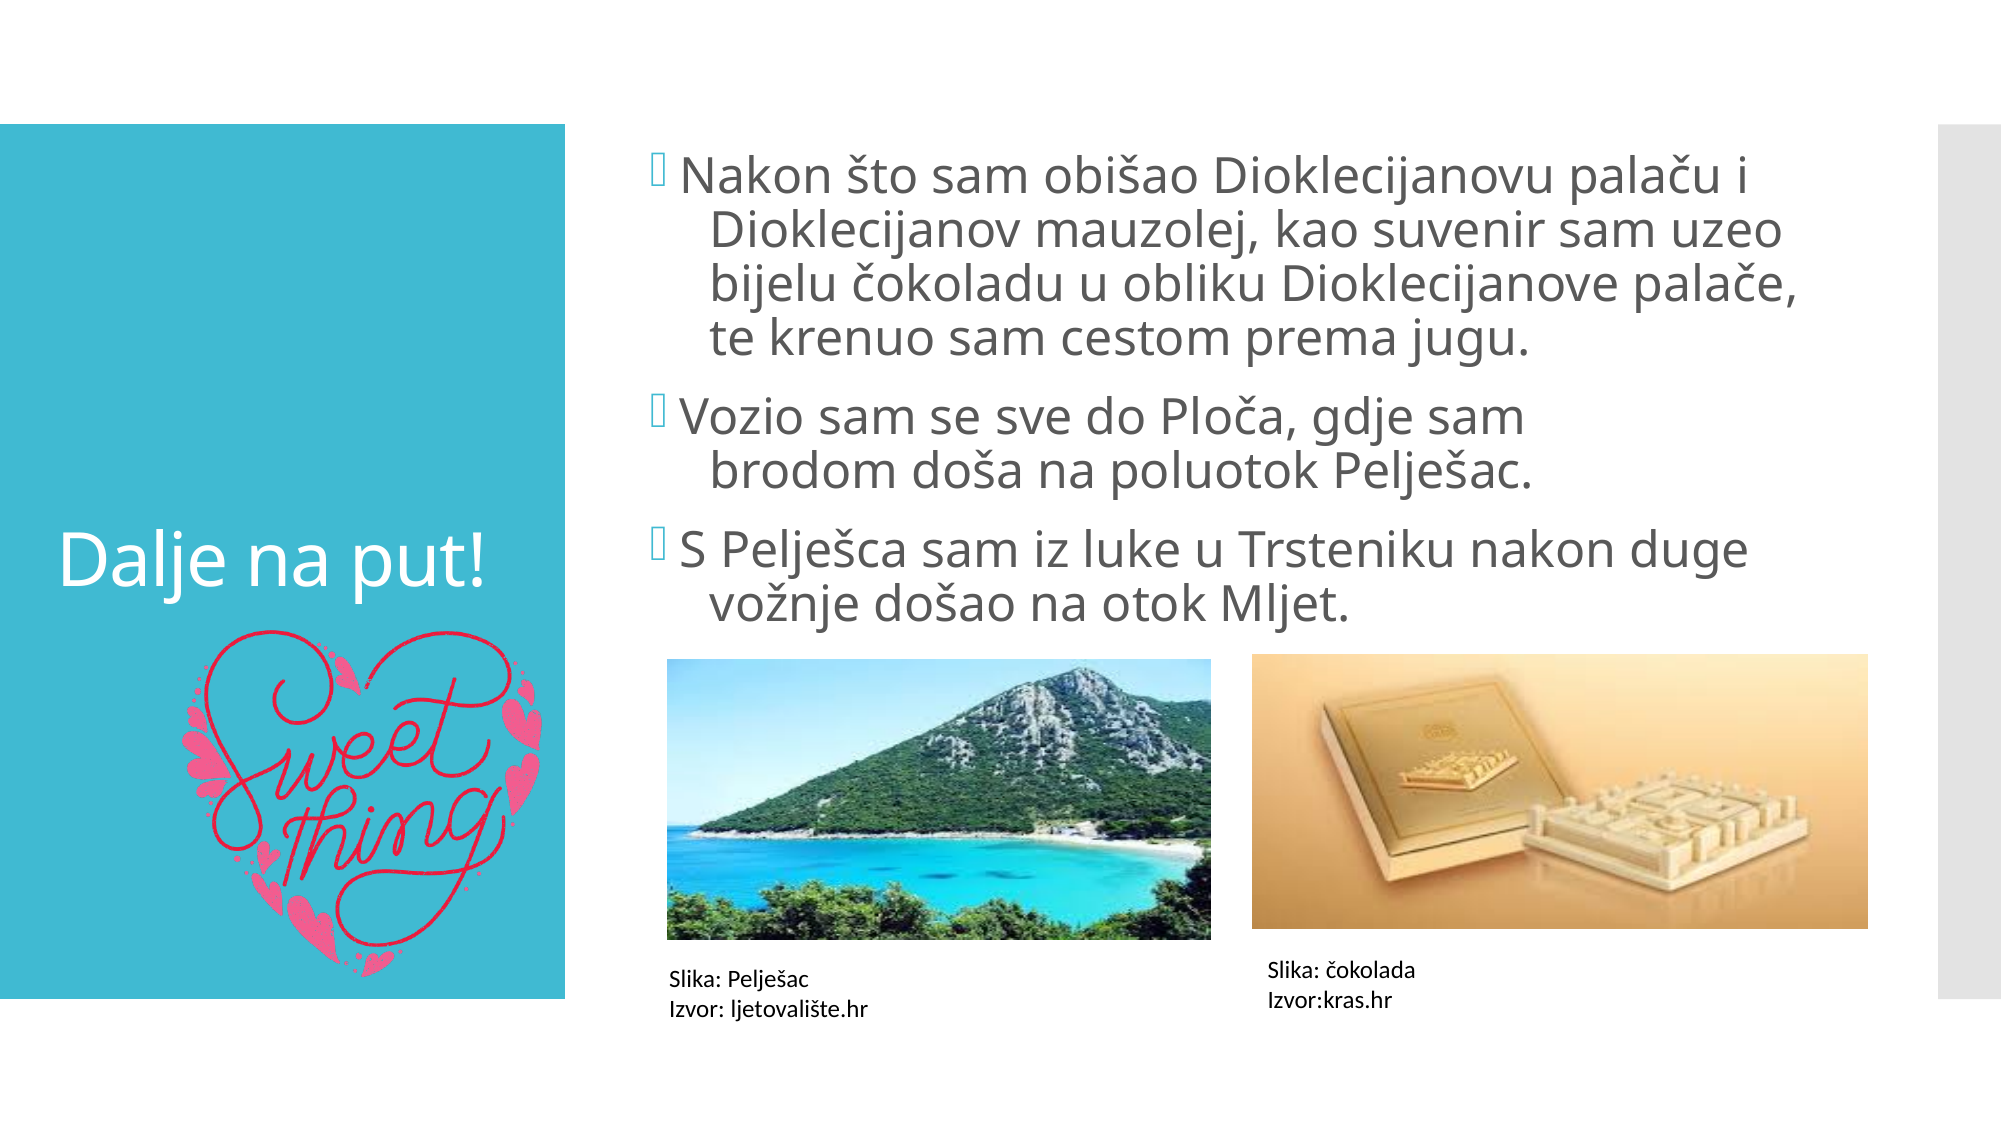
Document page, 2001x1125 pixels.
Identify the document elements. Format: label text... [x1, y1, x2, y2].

picture [182, 630, 542, 978]
list Nakon što sam obišao Dioklecijanovu palaču i Dioklecijanov mauzolej, kao suvenir sam uzeo bijelu čokoladu u obliku Dioklecijanove palače, te krenuo sam cestom prema jugu. Vozio sam se sve do Ploča, gdje sam brodom doša na poluotok Pelješac. S Pelješca sam iz luke u Trsteniku nakon duge vožnje došao na otok Mljet. [634, 138, 1835, 645]
title Dalje na put! [41, 184, 526, 940]
text_box Slika: Pelješac Izvor: ljetovalište.hr [654, 955, 897, 1030]
text_box Slika: čokolada Izvor:kras.hr [1252, 946, 1437, 1021]
picture [667, 659, 1211, 940]
picture [1252, 654, 1868, 929]
